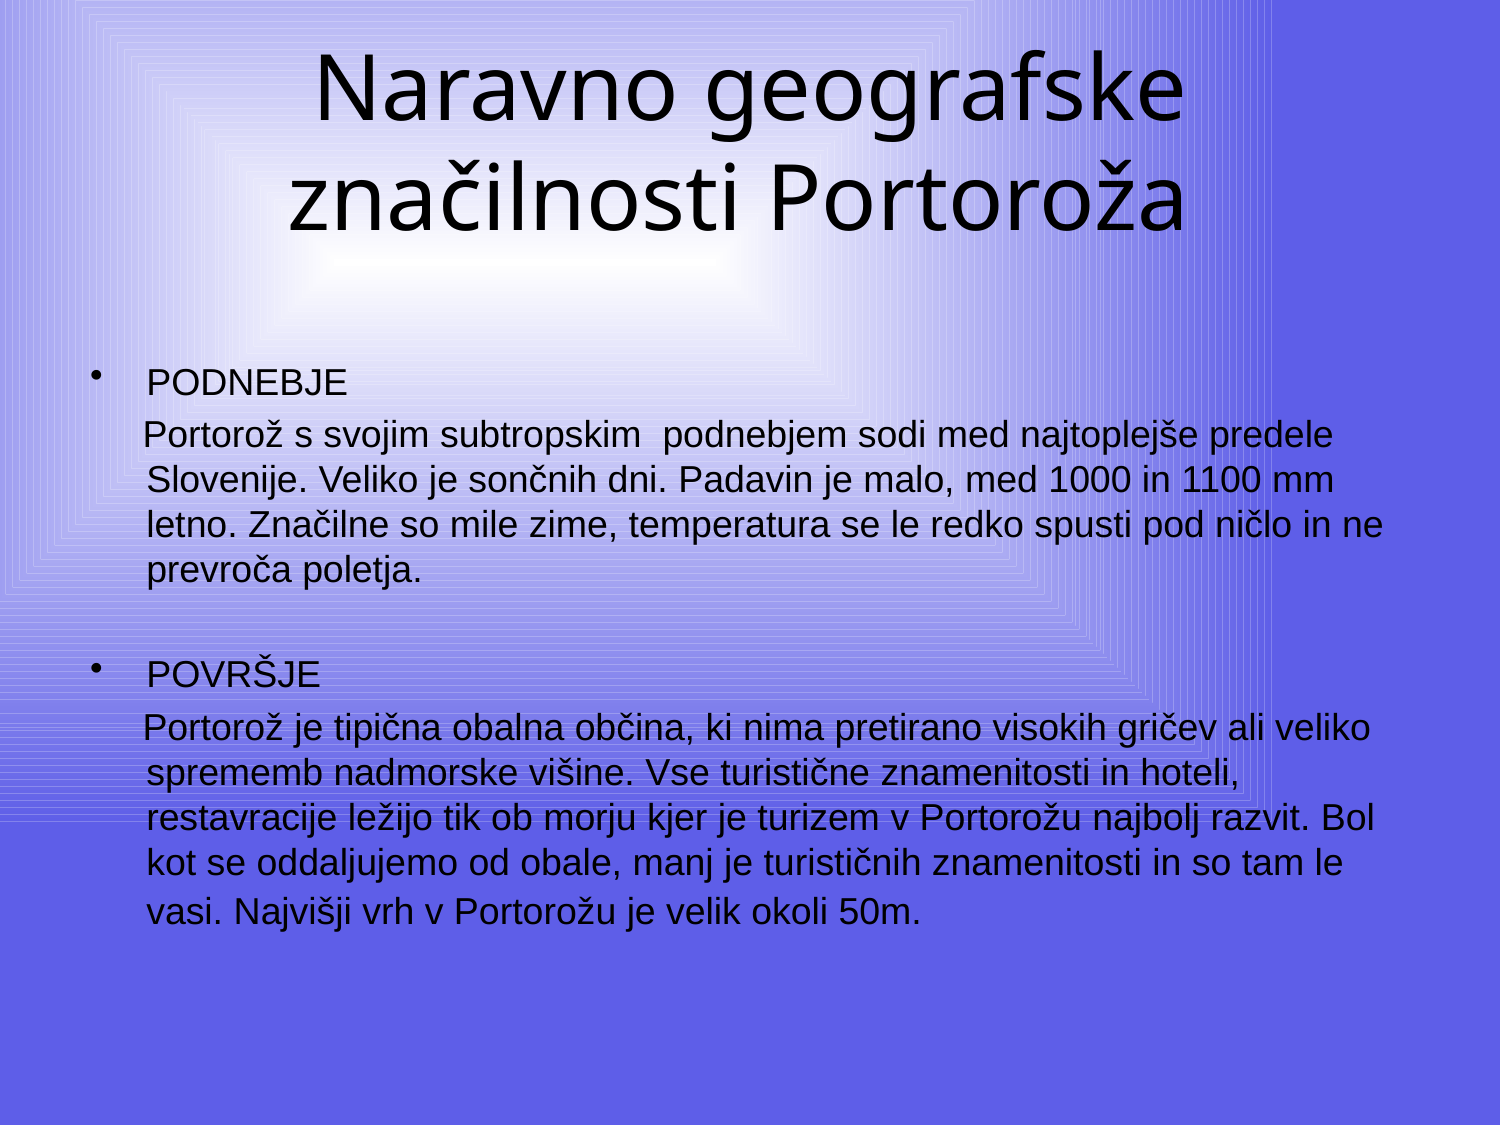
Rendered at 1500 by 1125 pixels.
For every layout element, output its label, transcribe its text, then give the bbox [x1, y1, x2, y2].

list PODNEBJE Portorož s svojim subtropskim podnebjem sodi med najtoplejše predele Slovenije. Veliko je sončnih dni. Padavin je malo, med 1000 in 1100 mm letno. Značilne so mile zime, temperatura se le redko spusti pod ničlo in ne prevroča poletja. POVRŠJE Portorož je tipična obalna občina, ki nima pretirano visokih gričev ali veliko sprememb nadmorske višine. Vse turistične znamenitosti in hoteli, restavracije ležijo tik ob morju kjer je turizem v Portorožu najbolj razvit. Bol kot se oddaljujemo od obale, manj je turističnih znamenitosti in so tam le vasi. Najvišji vrh v Portorožu je velik okoli 50m. [75, 262, 1425, 1005]
title Naravno geografske značilnosti Portoroža [75, 45, 1425, 233]
